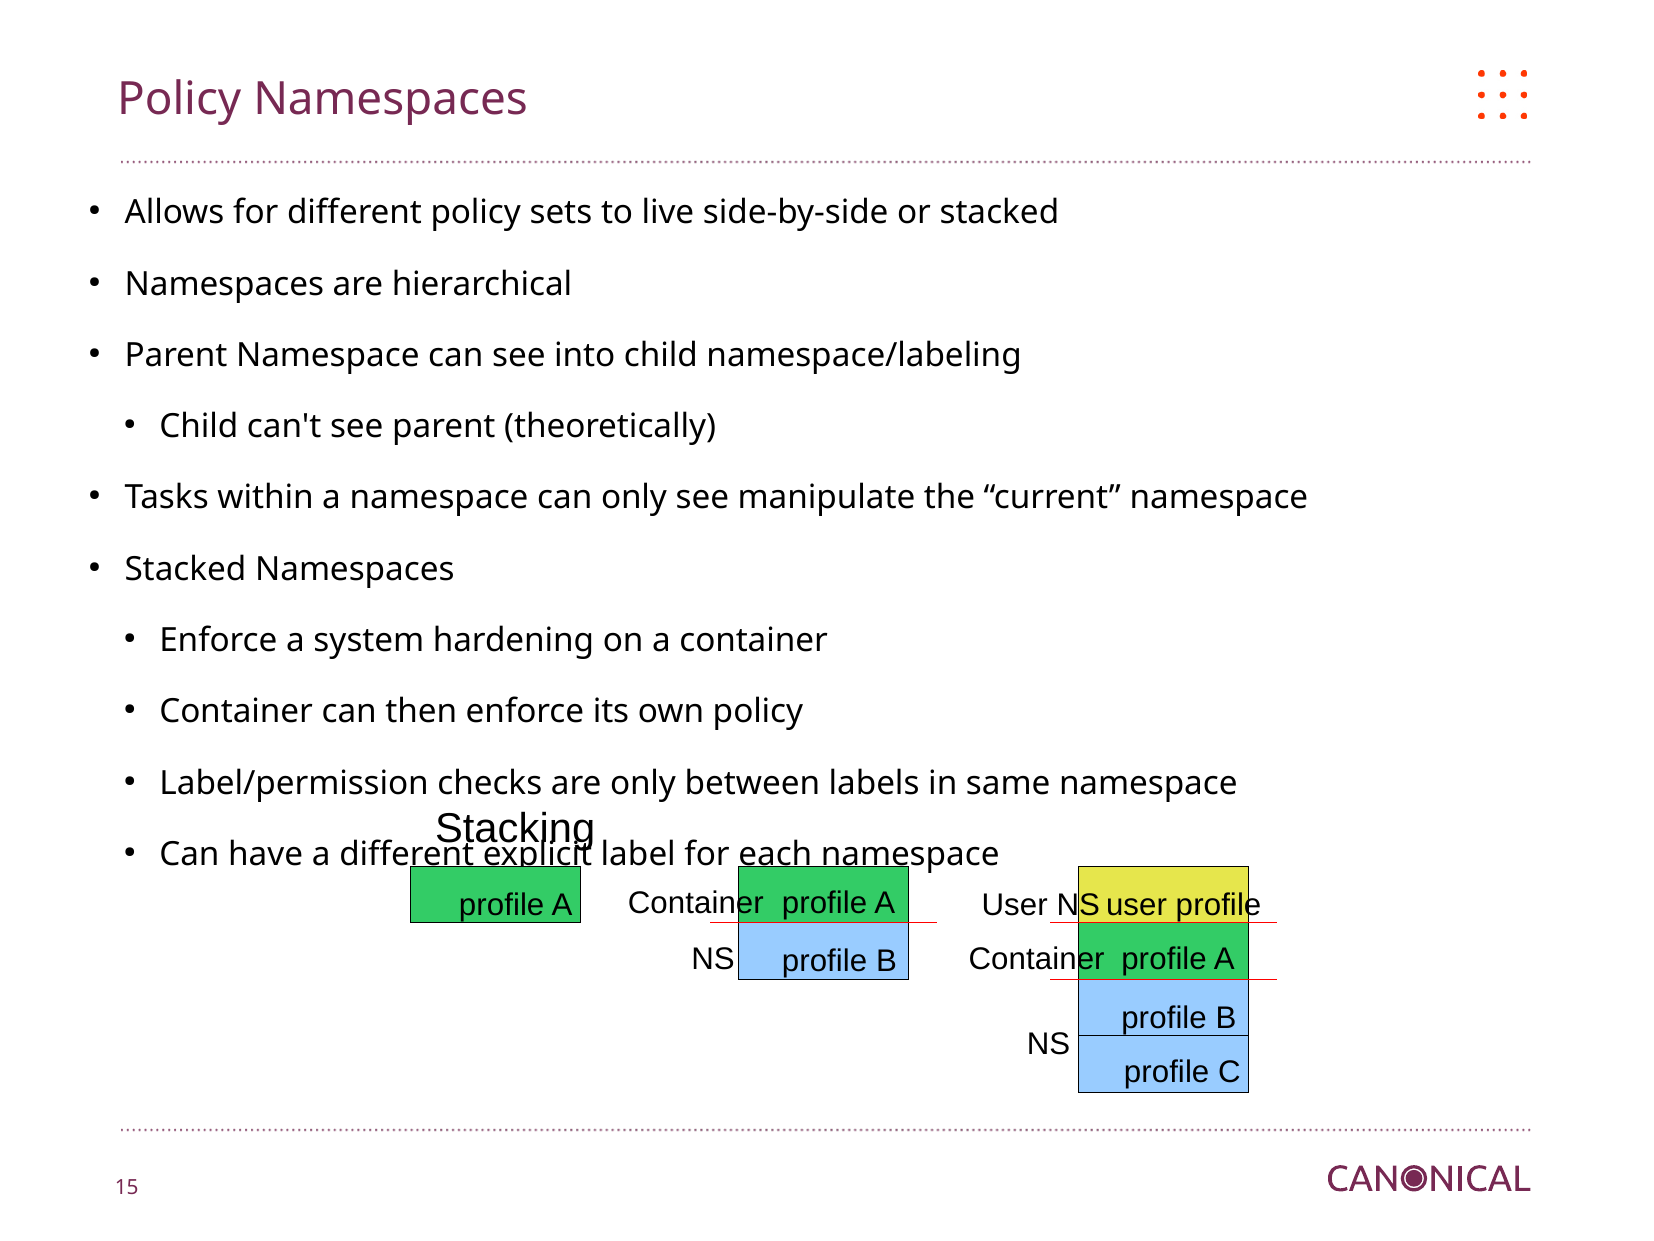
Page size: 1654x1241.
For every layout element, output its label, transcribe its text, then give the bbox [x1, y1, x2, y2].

title Policy Namespaces [117, 71, 1447, 123]
text_box NS [676, 934, 750, 985]
text_box profile B [767, 936, 913, 987]
text_box User NS [966, 879, 1115, 930]
text_box user profile [1115, 879, 1277, 930]
text_box [1078, 866, 1249, 879]
text_box profile A [1120, 934, 1257, 985]
text_box Container [613, 877, 780, 928]
picture [111, 159, 1533, 166]
text_box [1078, 985, 1249, 1093]
picture [1478, 70, 1527, 119]
text_box Stacking [420, 797, 611, 860]
text_box profile C [1109, 1047, 1256, 1098]
text_box Container [953, 934, 1120, 985]
text_box [410, 866, 581, 923]
text_box [738, 928, 909, 980]
text_box profile A [780, 877, 918, 928]
text_box NS [1012, 1018, 1086, 1070]
picture [111, 1127, 1533, 1134]
text_box [1078, 930, 1249, 934]
text_box profile B [1106, 992, 1252, 1043]
list Allows for different policy sets to live side-by-side or stacked Namespaces are hierarchical Parent Namespace can see into child namespace/labeling Child can't see parent (theoretically) Tasks within a namespace can only see manipulate the “current” namespace Stacked Namespaces Enforce a system hardening on a container Container can then enforce its own policy Label/permission checks are only between labels in same namespace Can have a different explicit label for each namespace [88, 177, 1577, 1093]
text_box profile A [444, 879, 588, 930]
text_box [738, 866, 909, 877]
